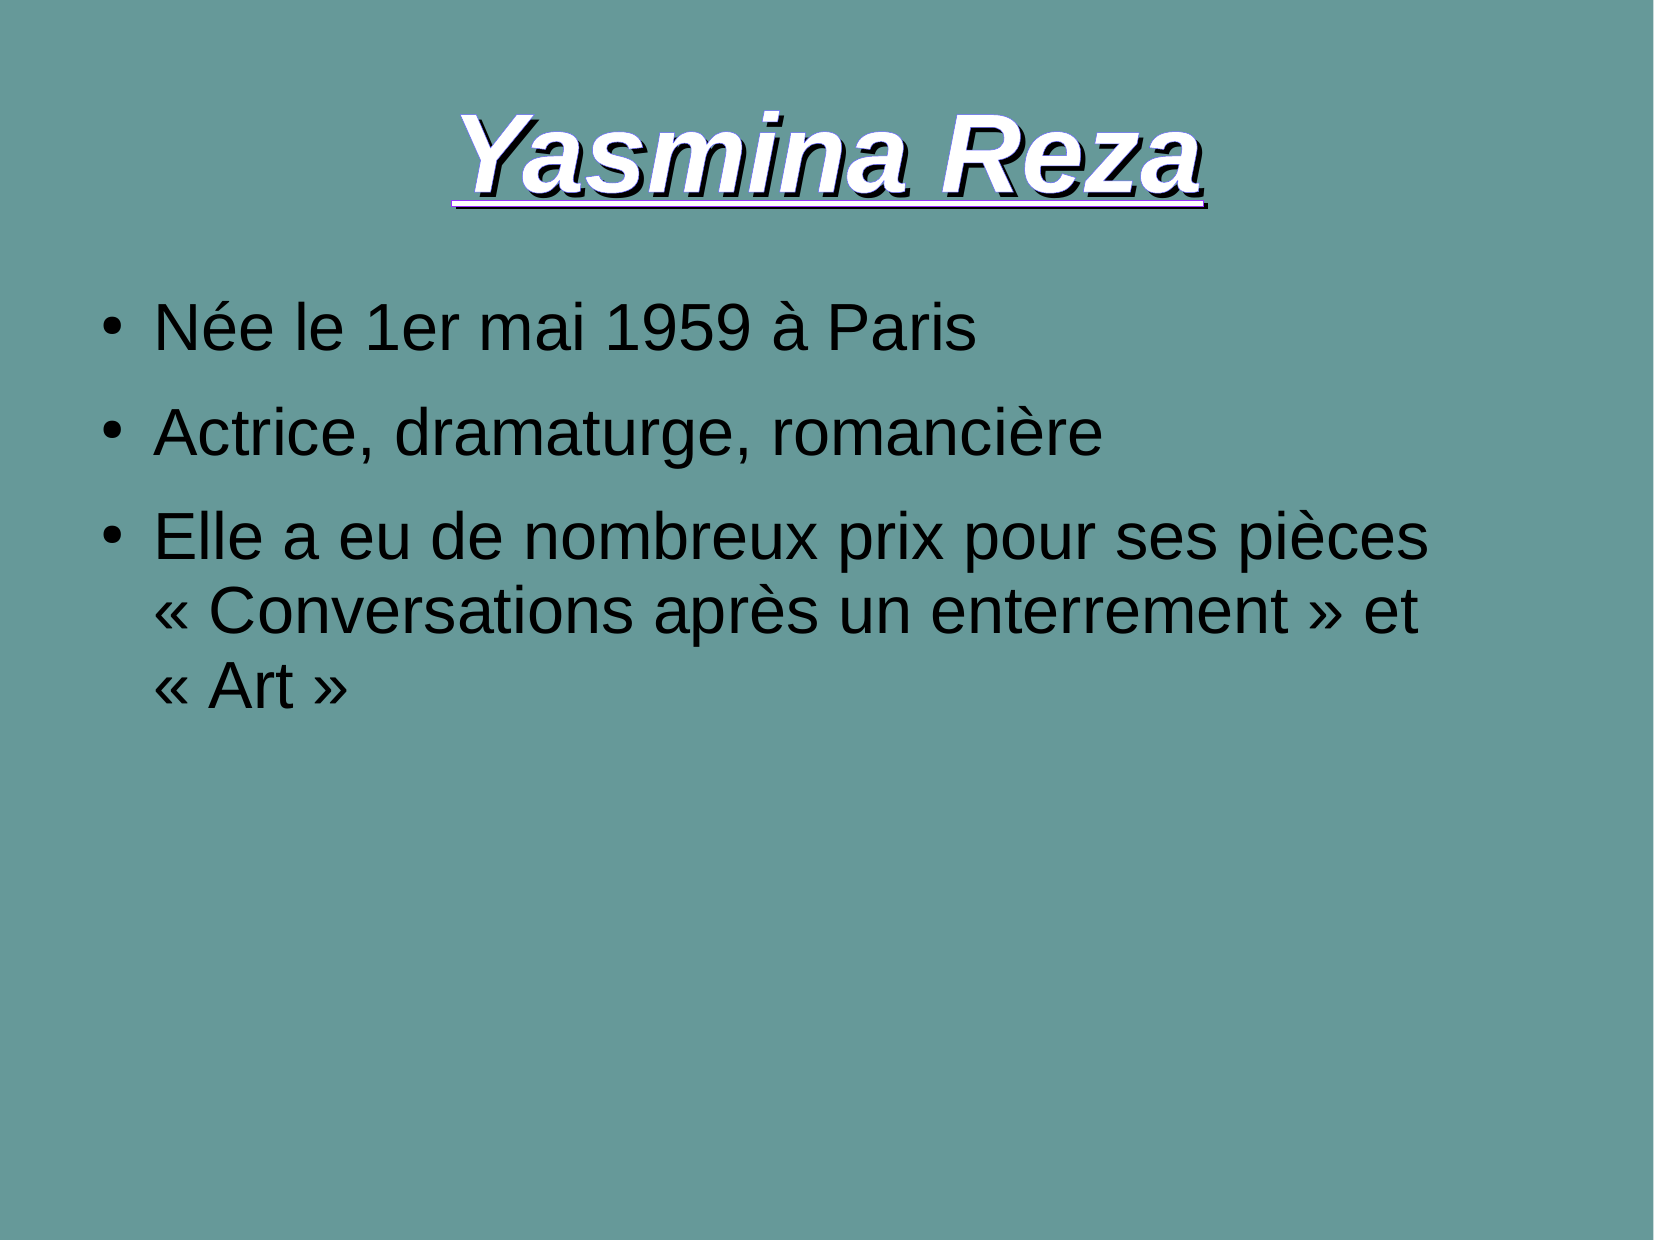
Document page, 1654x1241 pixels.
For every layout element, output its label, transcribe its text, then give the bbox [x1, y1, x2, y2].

title Yasmina Reza [82, 49, 1571, 257]
list Née le 1er mai 1959 à Paris Actrice, dramaturge, romancière Elle a eu de nombreux prix pour ses pièces « Conversations après un enterrement » et « Art » [82, 290, 1571, 1109]
